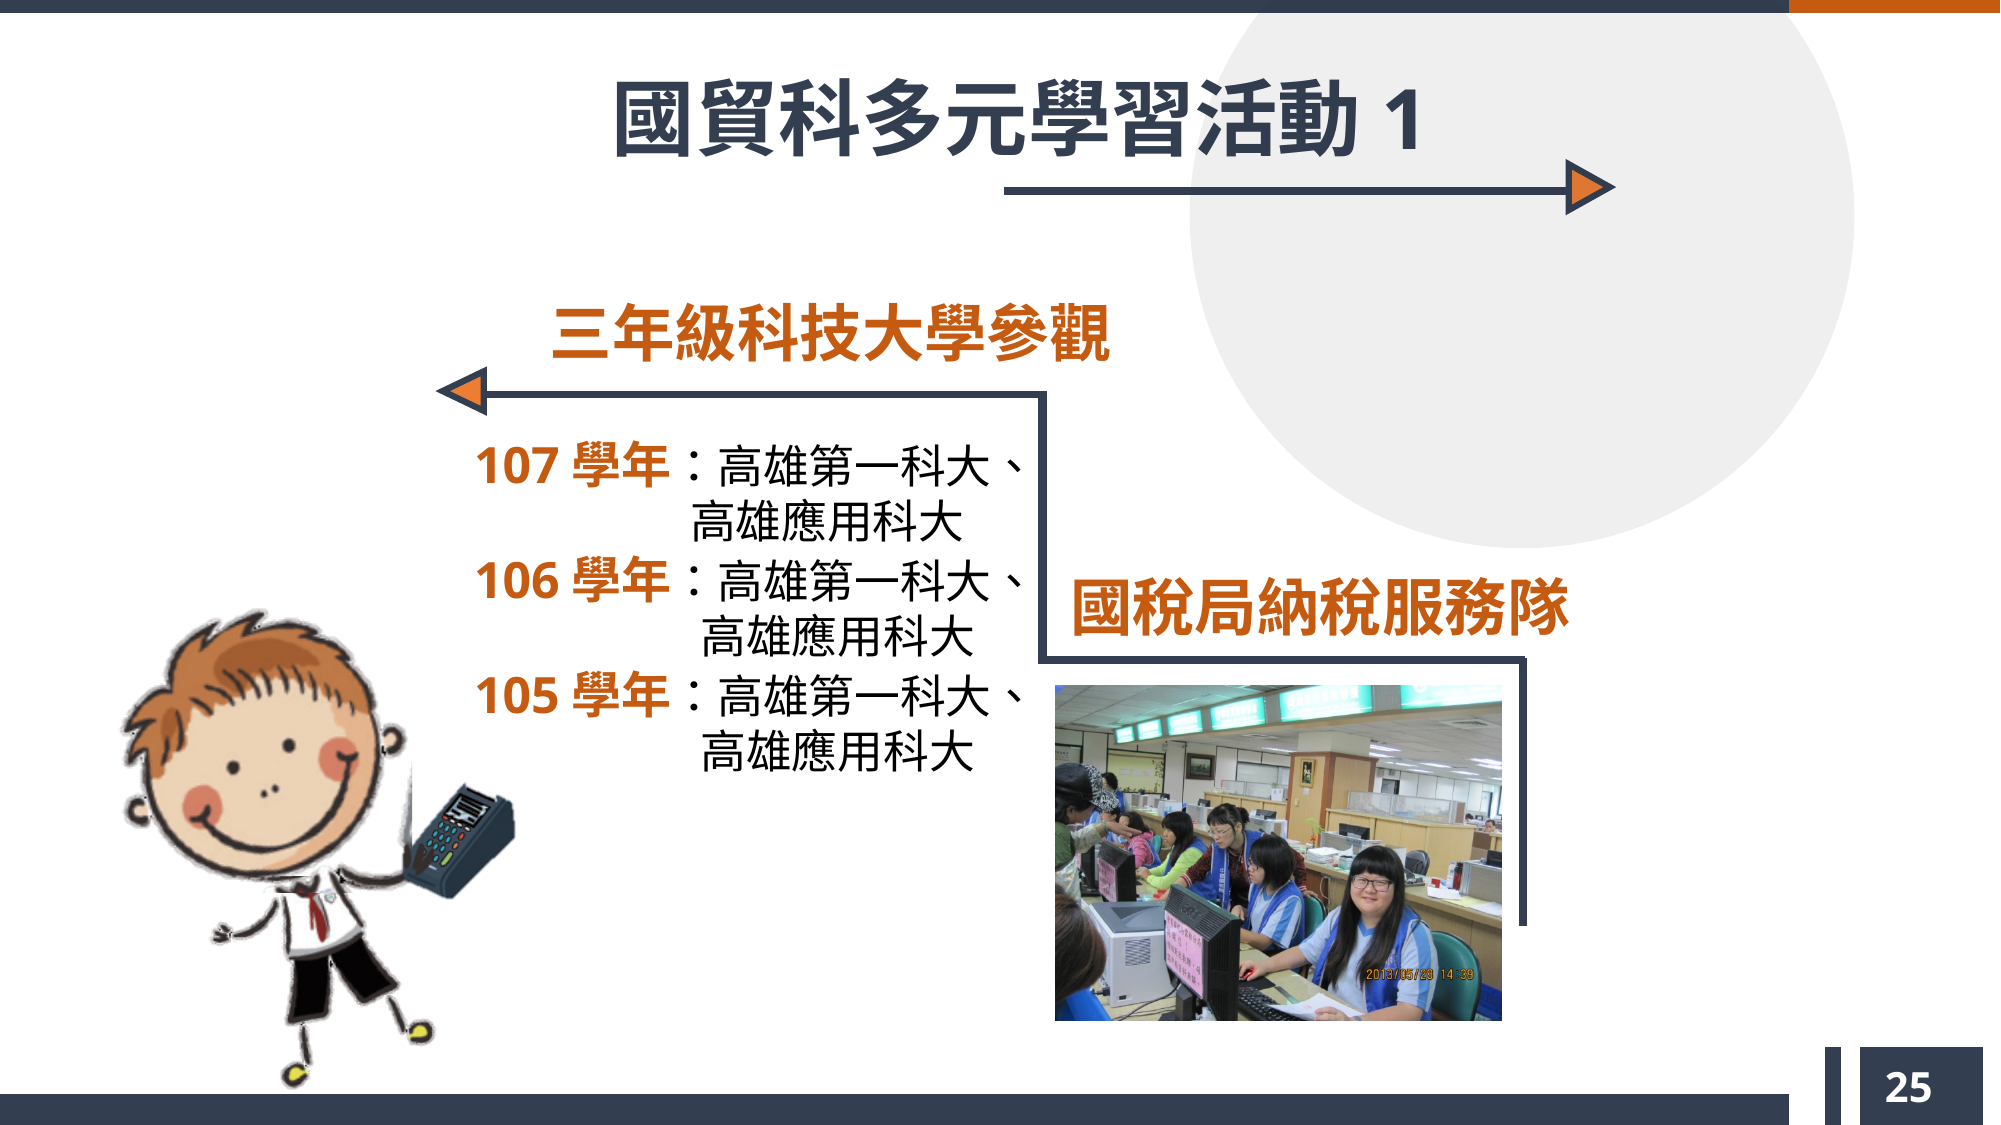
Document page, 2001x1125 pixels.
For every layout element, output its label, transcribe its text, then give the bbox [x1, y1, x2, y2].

text_box 107學年：高雄第一科大、 高雄應用科大 106學年：高雄第一科大、 高雄應用科大 105學年：高雄第一科大、 高雄應用科大 [459, 426, 1209, 786]
picture [1055, 685, 1502, 1021]
text_box 國稅局納稅服務隊 [1210, 586, 1240, 592]
picture [105, 605, 535, 1096]
text_box 國稅局納稅服務隊 [1209, 560, 1599, 650]
text_box 三年級科技大學參觀 [535, 287, 1128, 377]
text_box [1209, 656, 1527, 926]
text_box 國貿科多元學習活動1 [596, 58, 1229, 175]
text_box [442, 371, 1047, 426]
text_box [1004, 0, 1855, 549]
